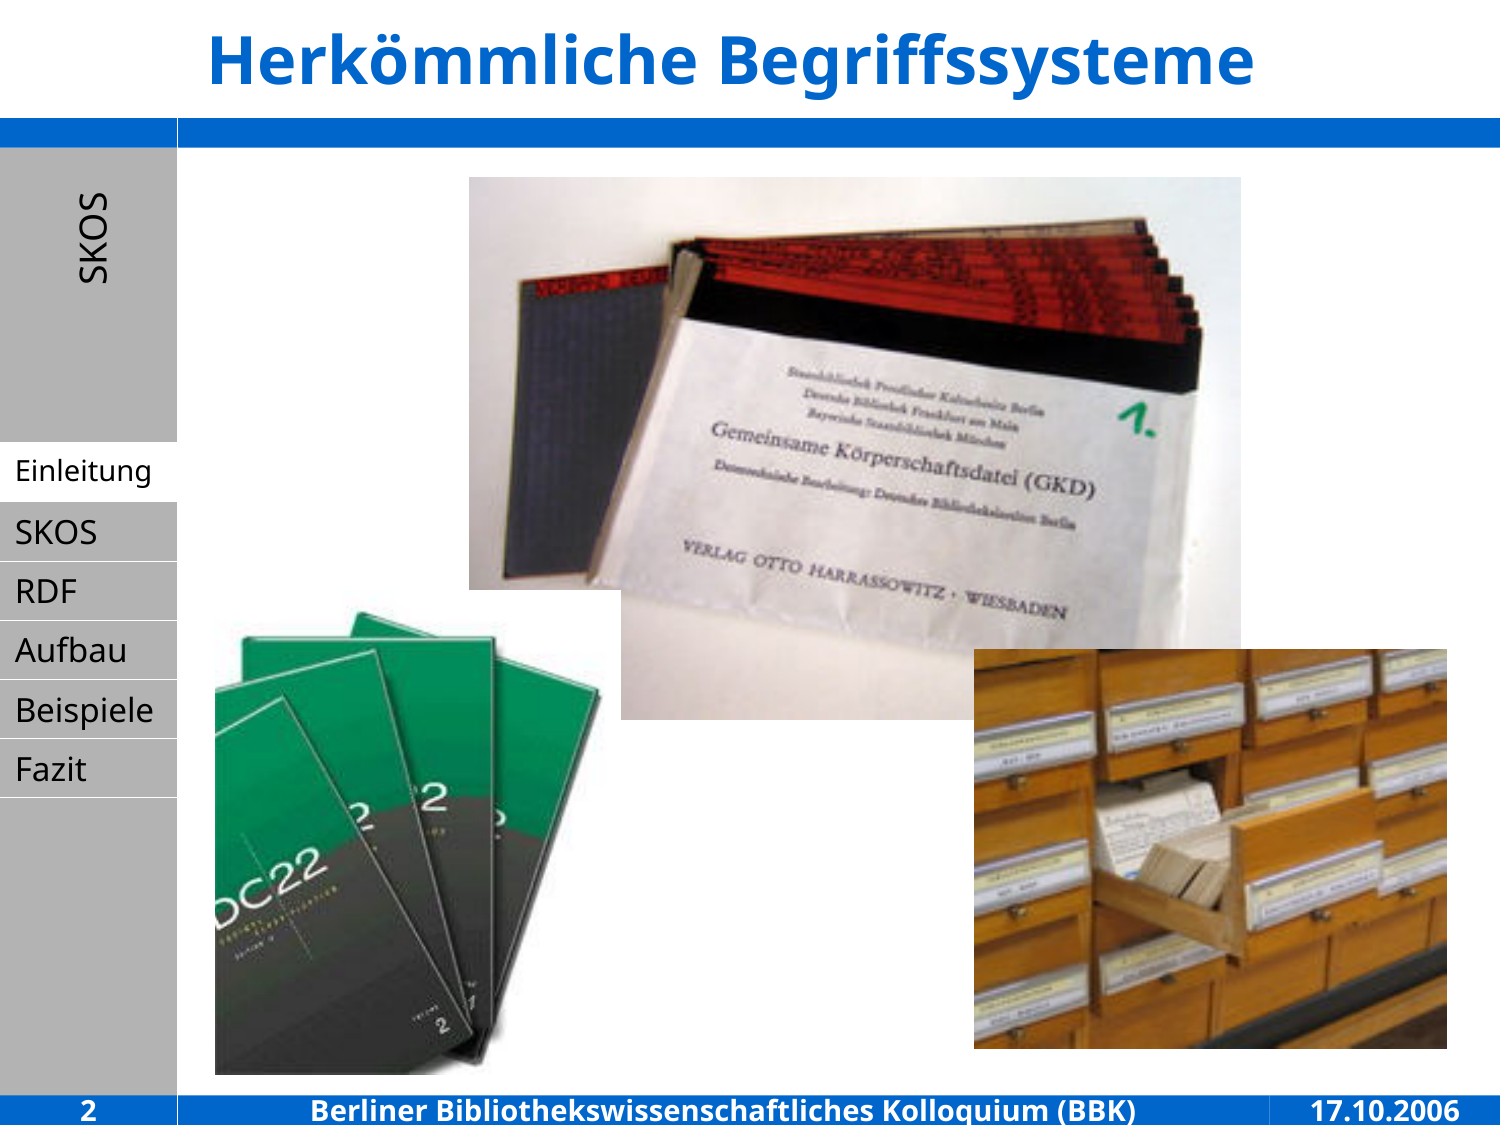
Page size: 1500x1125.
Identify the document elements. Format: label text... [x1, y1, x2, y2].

picture [215, 177, 1447, 1075]
text_box Einleitung [0, 442, 178, 502]
title Herkömmliche Begriffssysteme [206, 0, 1477, 119]
